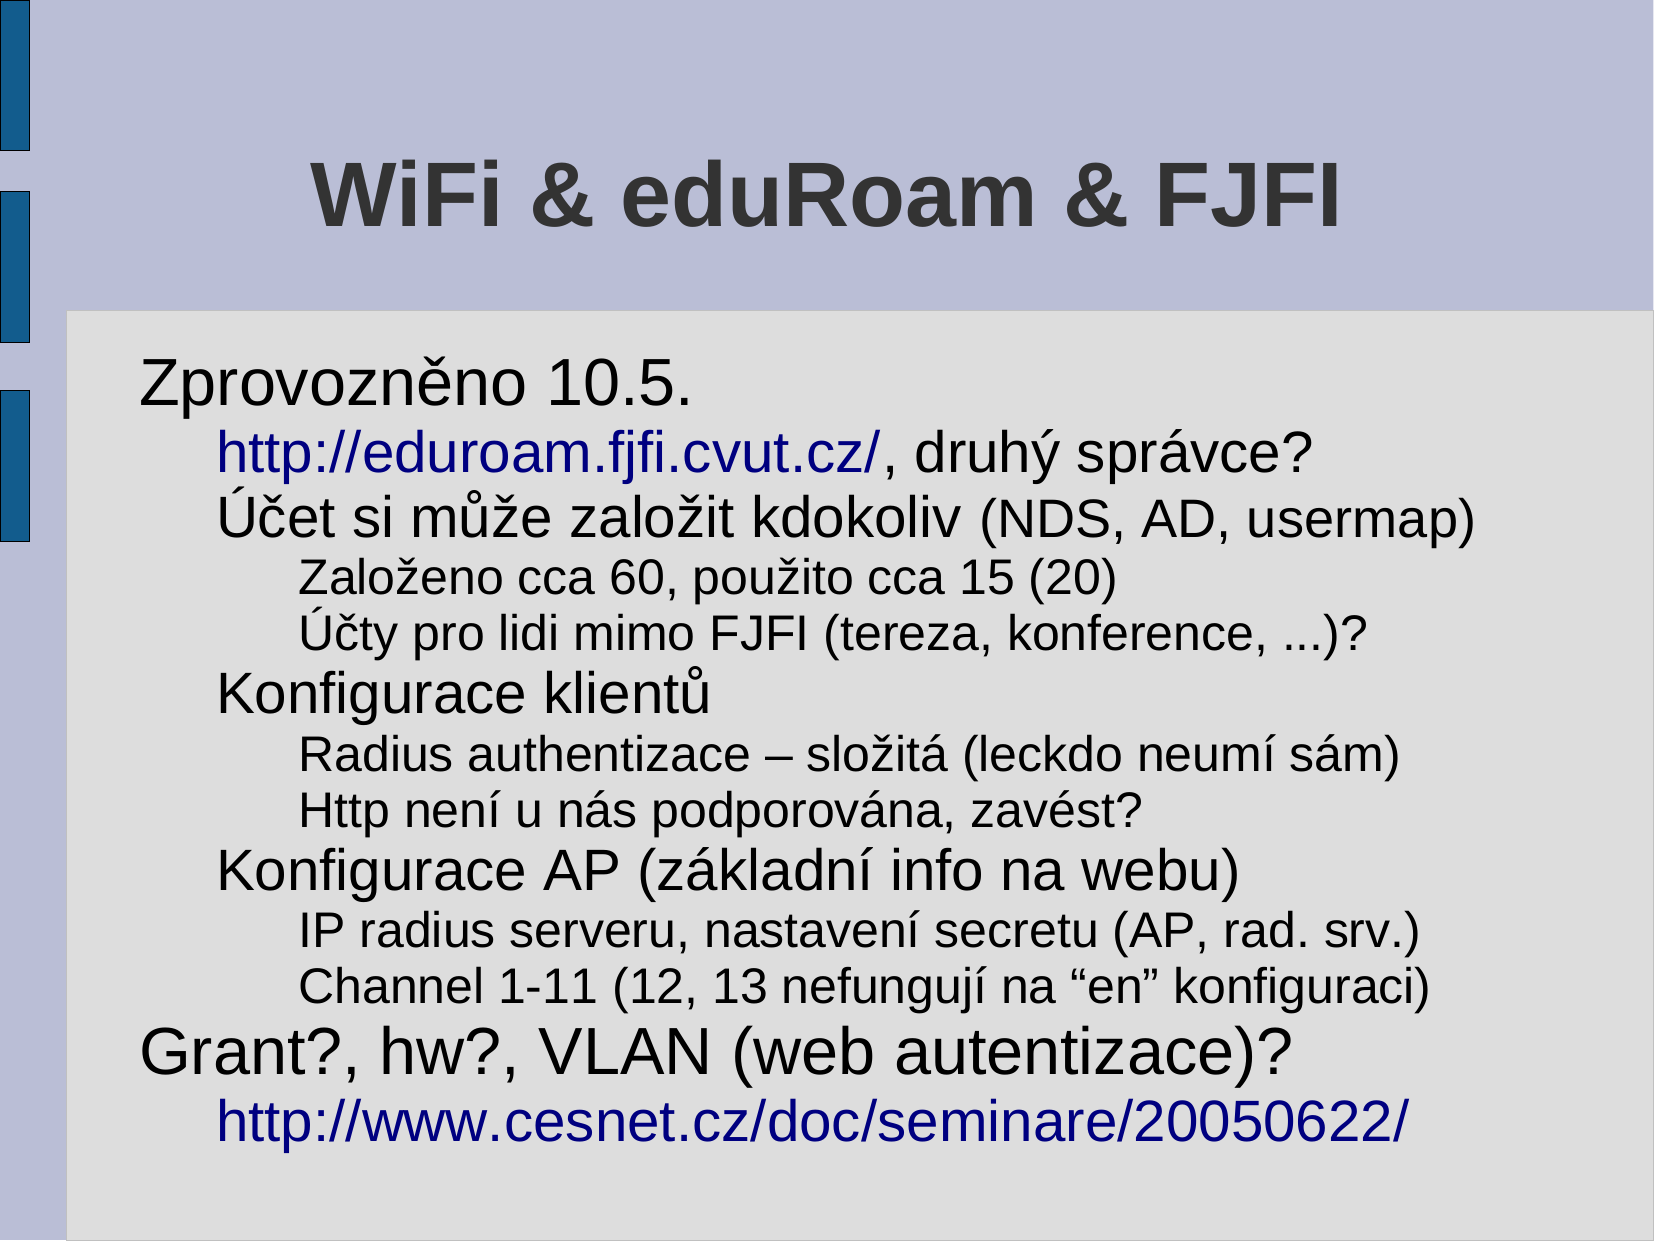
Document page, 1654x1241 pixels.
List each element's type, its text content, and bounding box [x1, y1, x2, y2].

list Zprovozněno 10.5. http://eduroam.fjfi.cvut.cz/, druhý správce? Účet si může založit kdokoliv (NDS, AD, usermap) Založeno cca 60, použito cca 15 (20) Účty pro lidi mimo FJFI (tereza, konference, ...)? Konfigurace klientů Radius authentizace – složitá (leckdo neumí sám) Http není u nás podporována, zavést? Konfigurace AP (základní info na webu) IP radius serveru, nastavení secretu (AP, rad. srv.) Channel 1-11 (12, 13 nefungují na “en” konfiguraci) Grant?, hw?, VLAN (web autentizace)? http://www.cesnet.cz/doc/seminare/20050622/ [121, 344, 1534, 1222]
title WiFi & eduRoam & FJFI [121, 91, 1534, 299]
